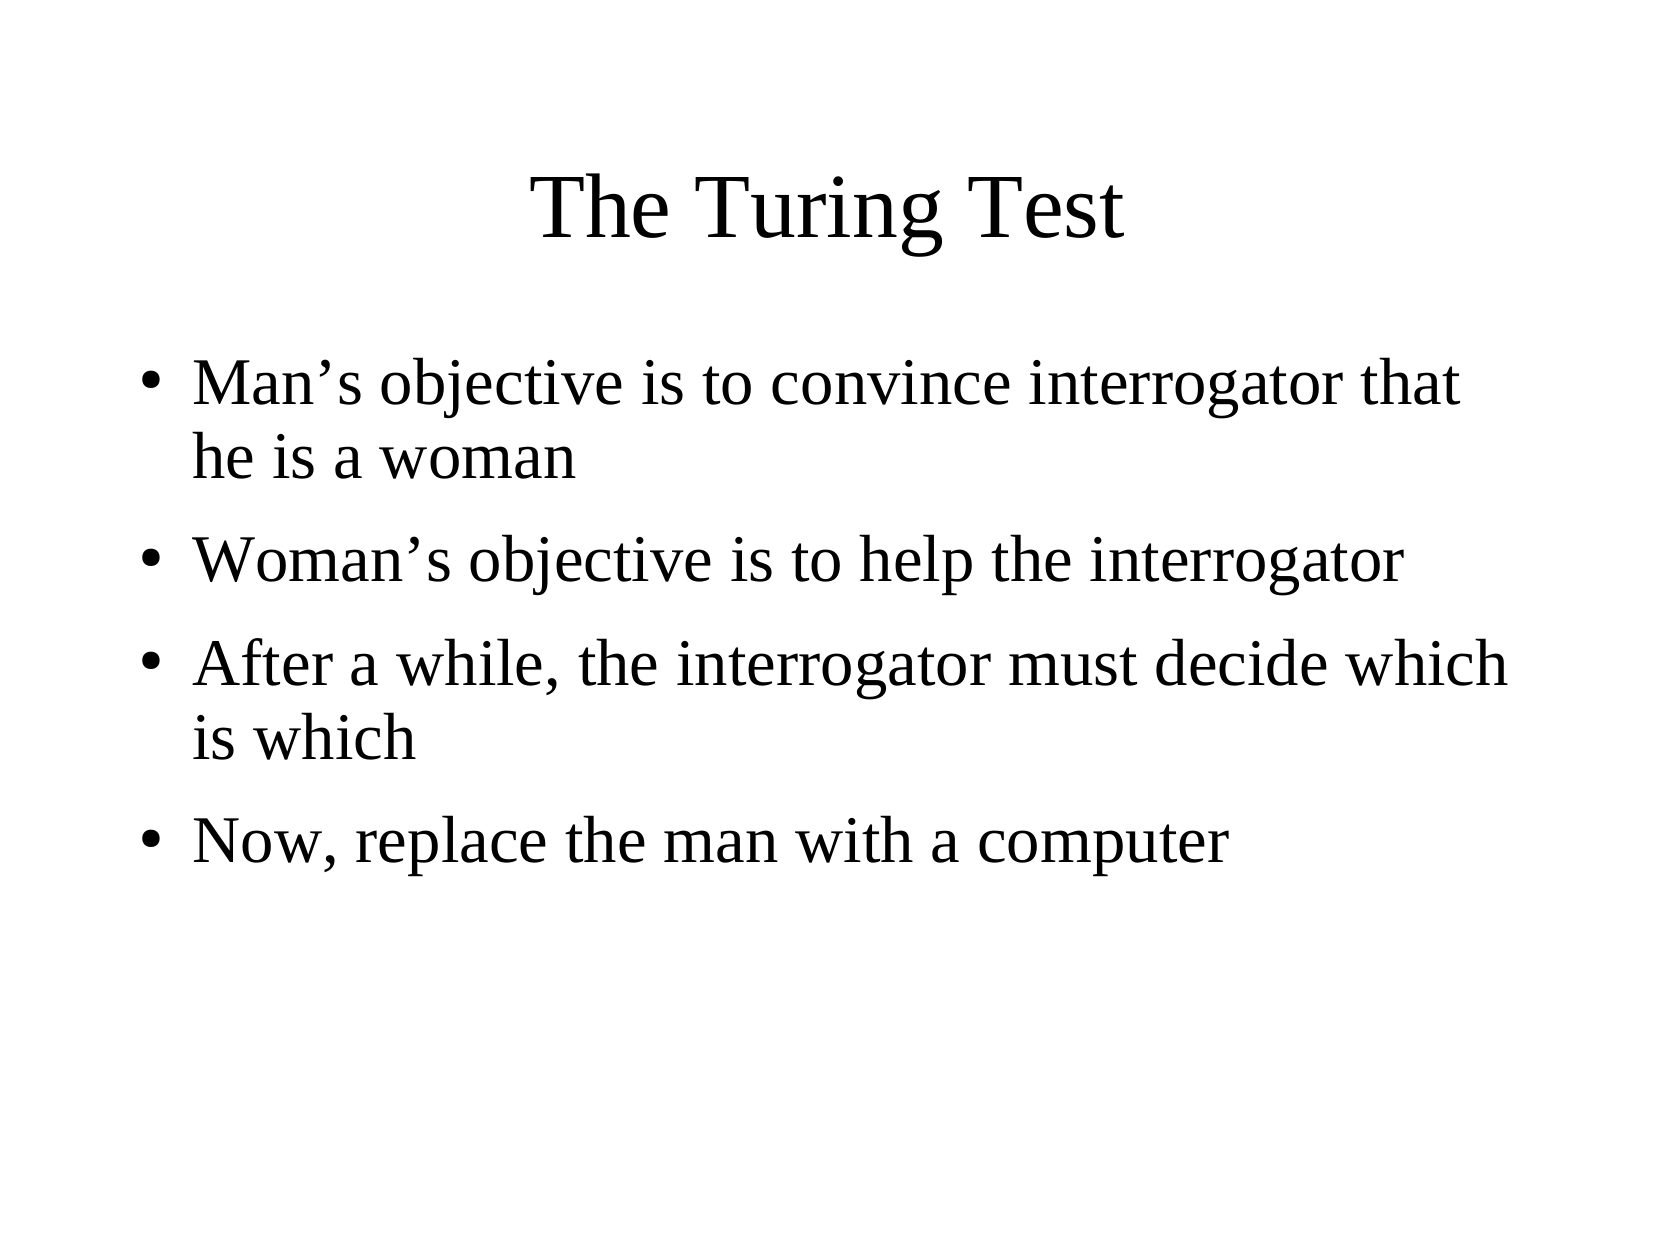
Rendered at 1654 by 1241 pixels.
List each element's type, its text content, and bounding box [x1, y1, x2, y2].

title The Turing Test [121, 102, 1534, 311]
list Man’s objective is to convince interrogator that he is a woman Woman’s objective is to help the interrogator After a while, the interrogator must decide which is which Now, replace the man with a computer [121, 344, 1534, 1127]
